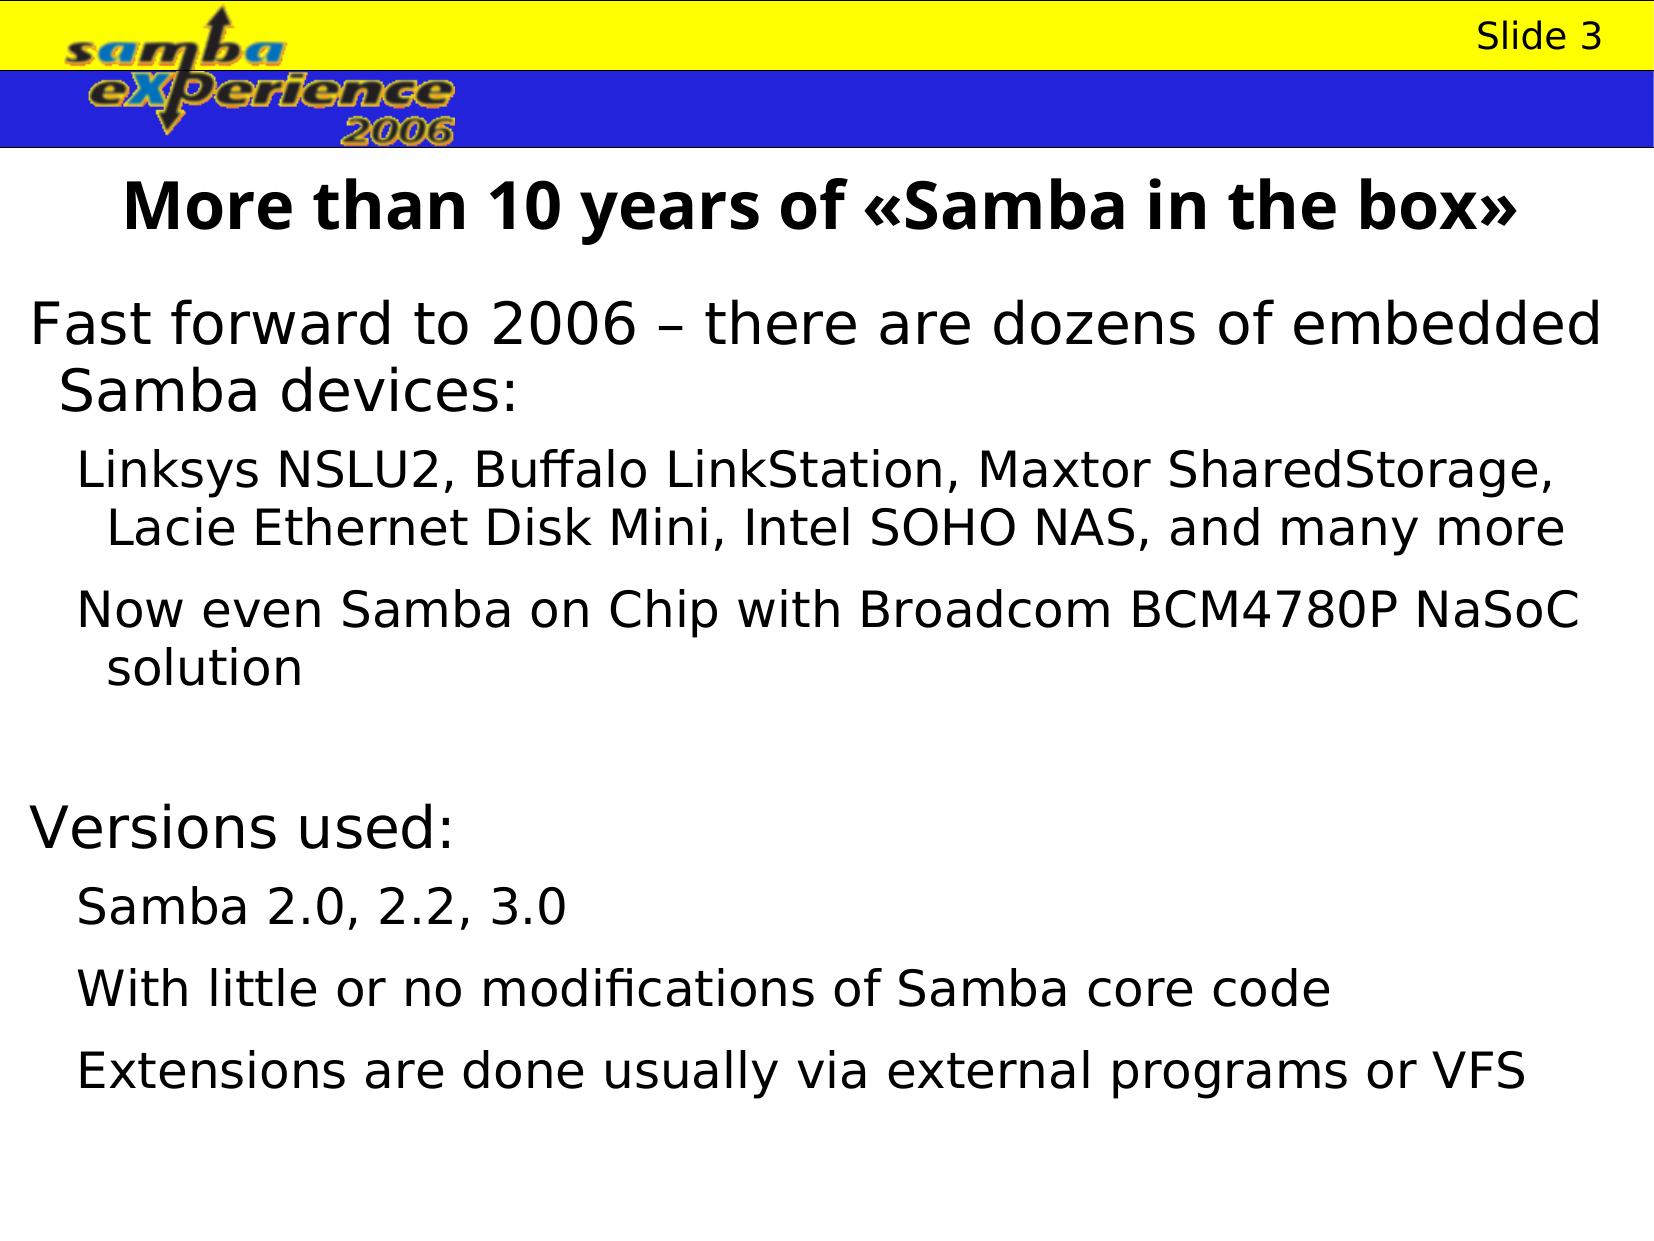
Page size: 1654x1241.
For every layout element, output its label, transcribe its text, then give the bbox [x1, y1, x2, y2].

title More than 10 years of «Samba in the box» [76, 99, 1565, 290]
picture [64, 71, 455, 147]
picture [64, 148, 76, 154]
picture [64, 2, 455, 70]
list Fast forward to 2006 – there are dozens of embedded Samba devices: Linksys NSLU2, Buffalo LinkStation, Maxtor SharedStorage, Lacie Ethernet Disk Mini, Intel SOHO NAS, and many more Now even Samba on Chip with Broadcom BCM4780P NaSoC solution Versions used: Samba 2.0, 2.2, 3.0 With little or no modifications of Samba core code Extensions are done usually via external programs or VFS [29, 290, 1654, 1109]
